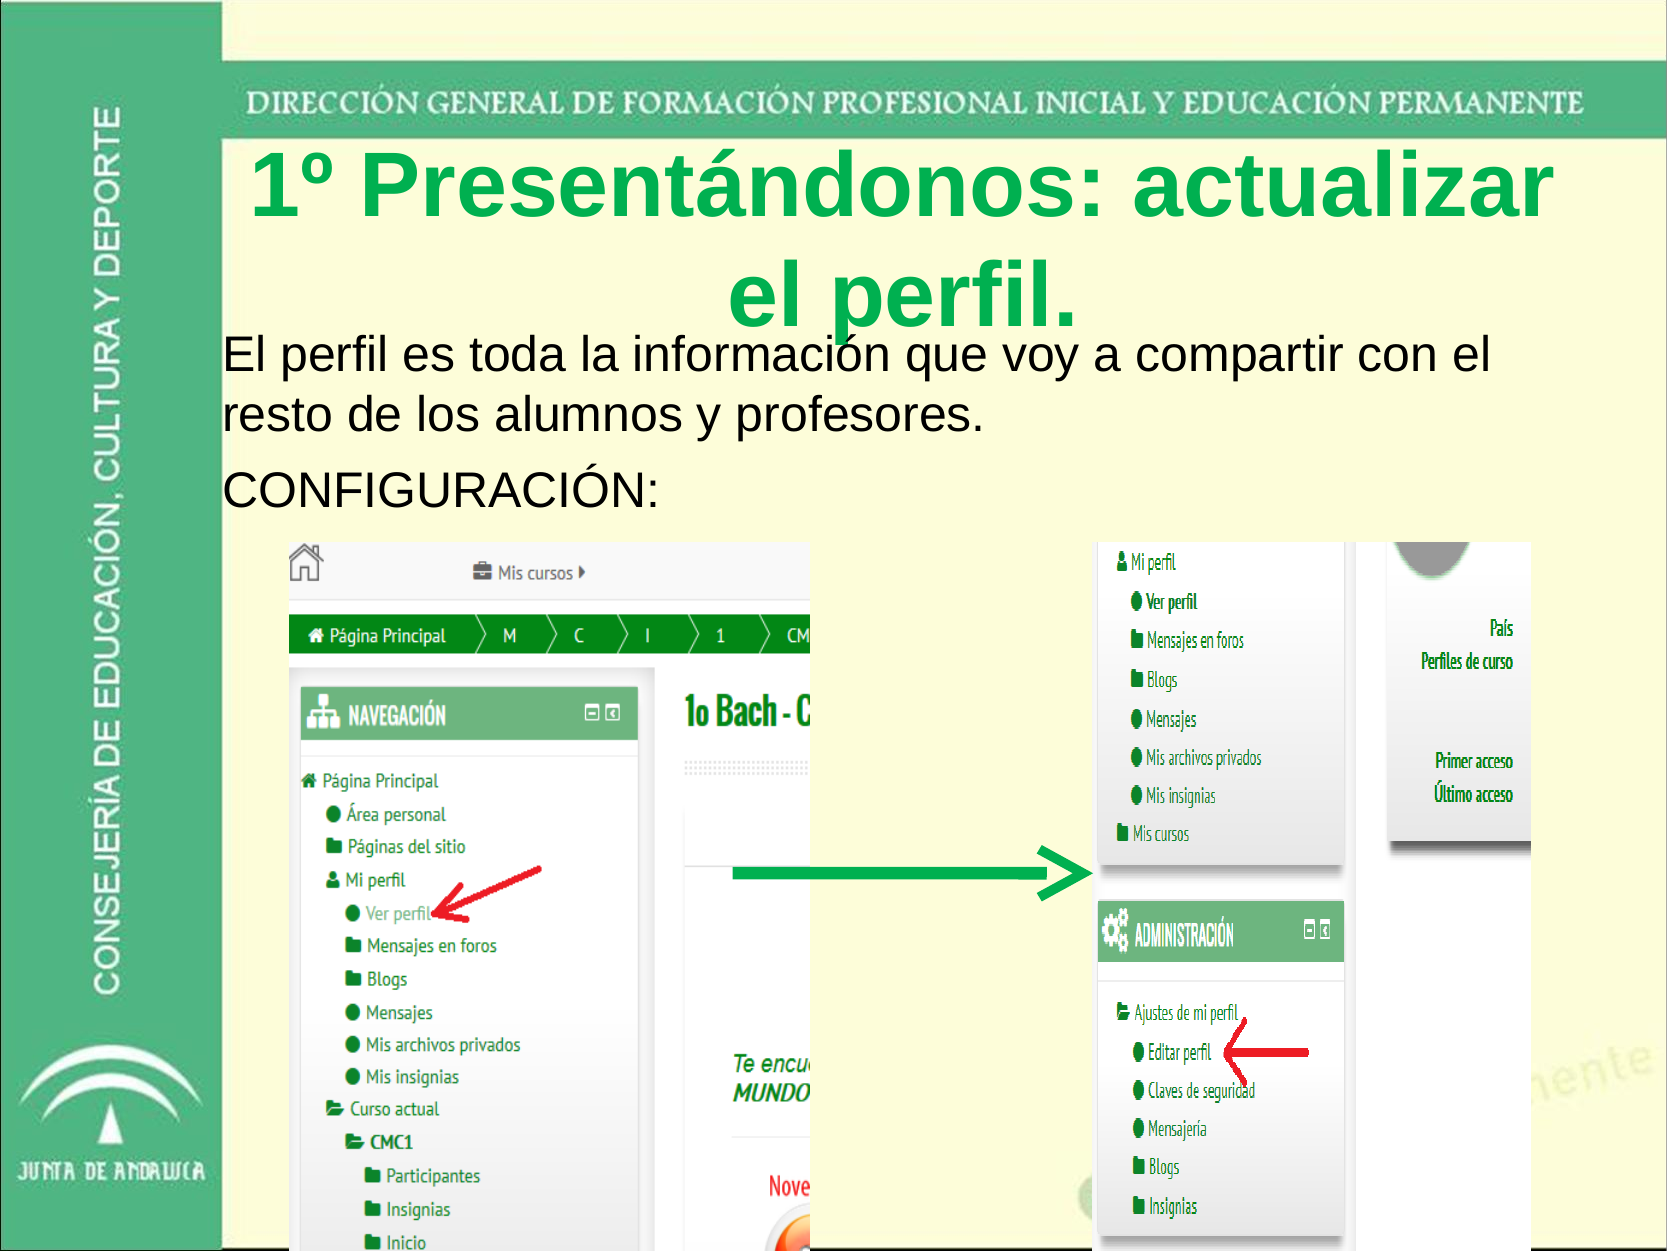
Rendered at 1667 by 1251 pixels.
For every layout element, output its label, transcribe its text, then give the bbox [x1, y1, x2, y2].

list El perfil es toda la información que voy a compartir con el resto de los alumnos y profesores. CONFIGURACIÓN: [206, 306, 1623, 1251]
picture [0, 0, 1667, 1251]
picture [289, 542, 810, 1251]
title 1º Presentándonos: actualizar el perfil. [195, 117, 1612, 353]
picture [1092, 542, 1531, 1251]
